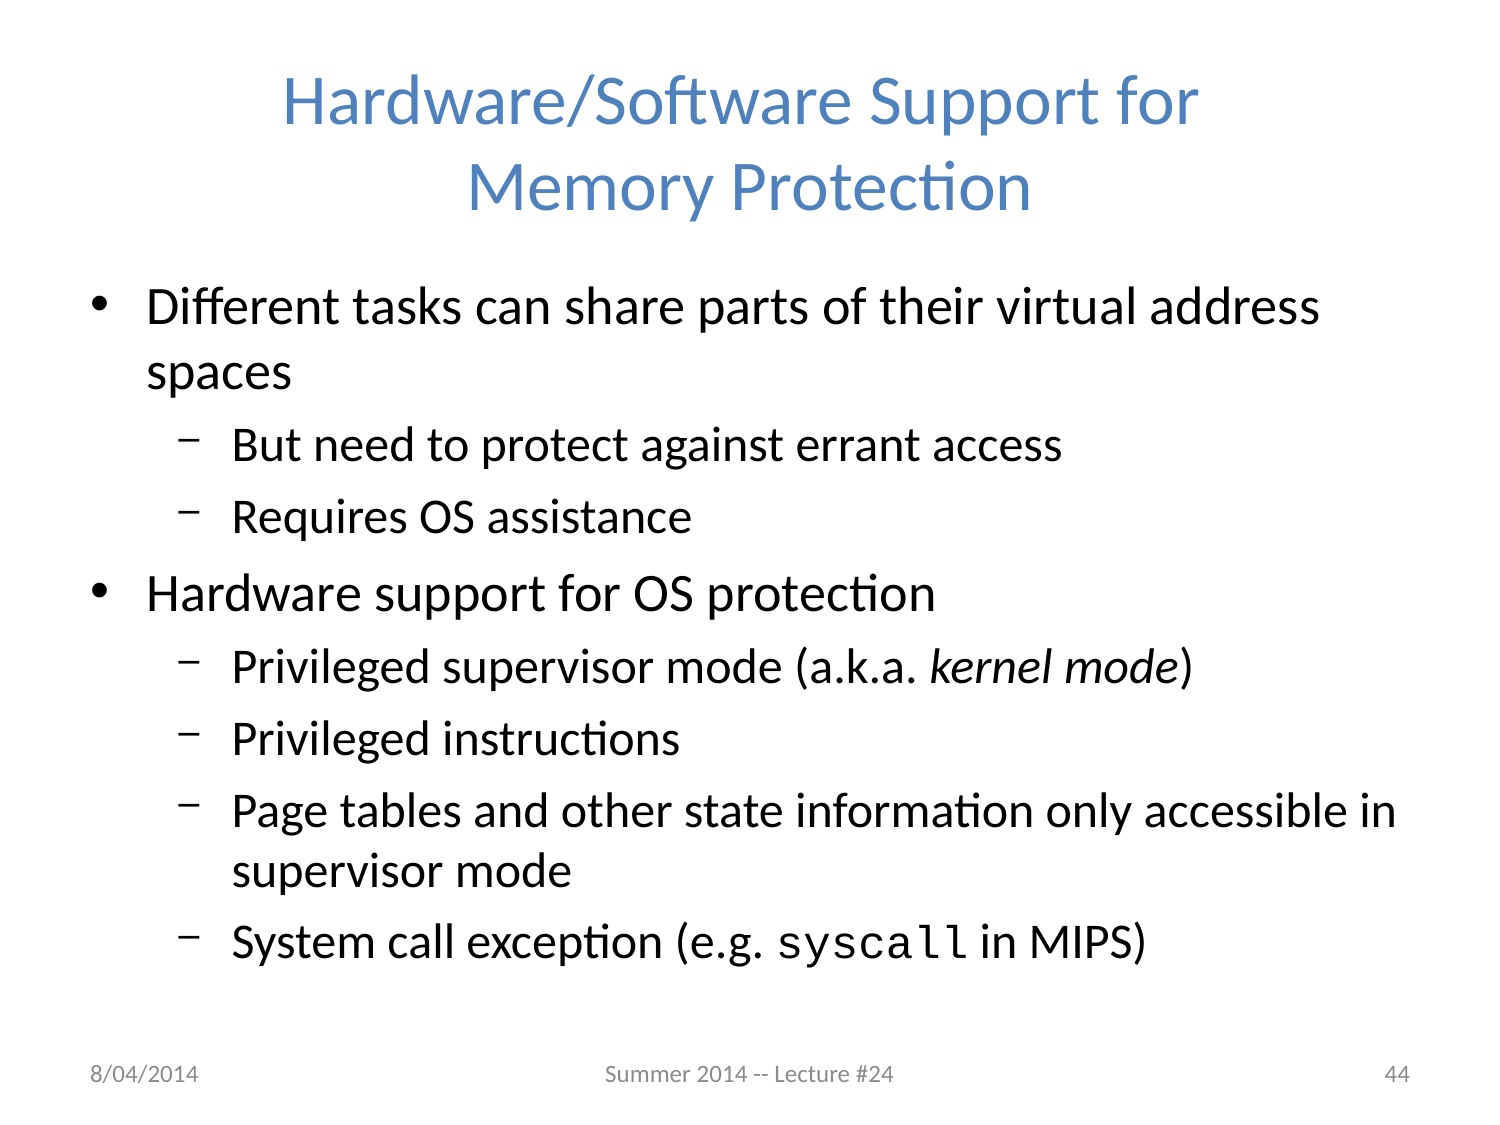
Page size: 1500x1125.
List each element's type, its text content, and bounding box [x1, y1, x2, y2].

title Hardware/Software Support for Memory Protection [75, 45, 1425, 233]
slide_number 8/04/2014 [75, 1042, 425, 1103]
slide_number <number> [1074, 1042, 1425, 1103]
list Different tasks can share parts of their virtual address spaces But need to protect against errant access Requires OS assistance Hardware support for OS protection Privileged supervisor mode (a.k.a. kernel mode) Privileged instructions Page tables and other state information only accessible in supervisor mode System call exception (e.g. syscall in MIPS) [75, 262, 1425, 1073]
footer Summer 2014 -- Lecture #24 [512, 1042, 988, 1103]
